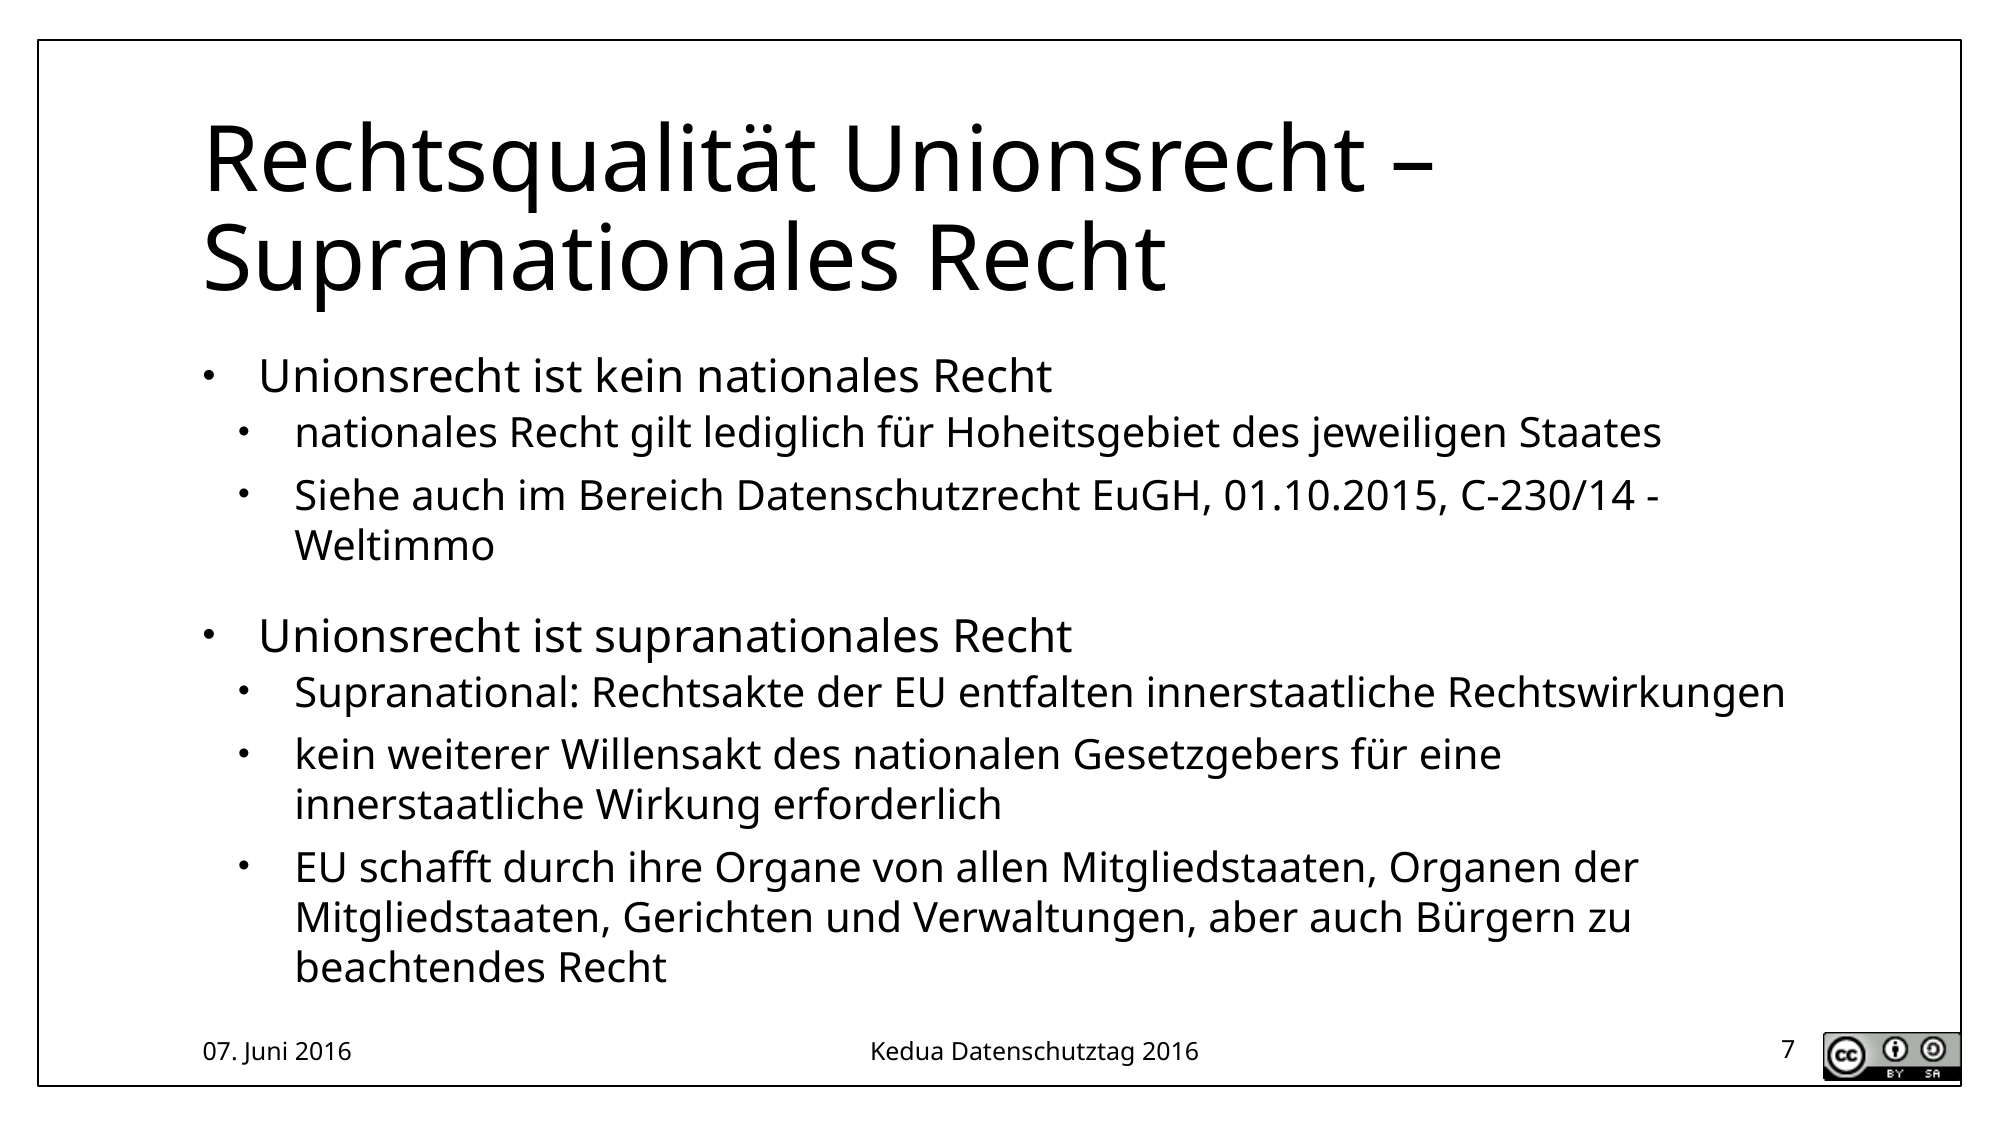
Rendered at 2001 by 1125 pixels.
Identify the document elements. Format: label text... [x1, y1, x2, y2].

footer Kedua Datenschutztag 2016 [647, 1020, 1422, 1081]
slide_number <Foliennummer> [1530, 1020, 1811, 1081]
slide_number 07. Juni 2016 [187, 1020, 570, 1081]
list Unionsrecht ist kein nationales Recht nationales Recht gilt lediglich für Hoheitsgebiet des jeweiligen Staates Siehe auch im Bereich Datenschutzrecht EuGH, 01.10.2015, C-230/14 - Weltimmo Unionsrecht ist supranationales Recht Supranational: Rechtsakte der EU entfalten innerstaatliche Rechtswirkungen kein weiterer Willensakt des nationalen Gesetzgebers für eine innerstaatliche Wirkung erforderlich EU schafft durch ihre Organe von allen Mitgliedstaaten, Organen der Mitgliedstaaten, Gerichten und Verwaltungen, aber auch Bürgern zu beachtendes Recht [187, 337, 1808, 1000]
picture [1823, 1032, 1962, 1081]
title Rechtsqualität Unionsrecht – Supranationales Recht [187, 99, 1808, 323]
